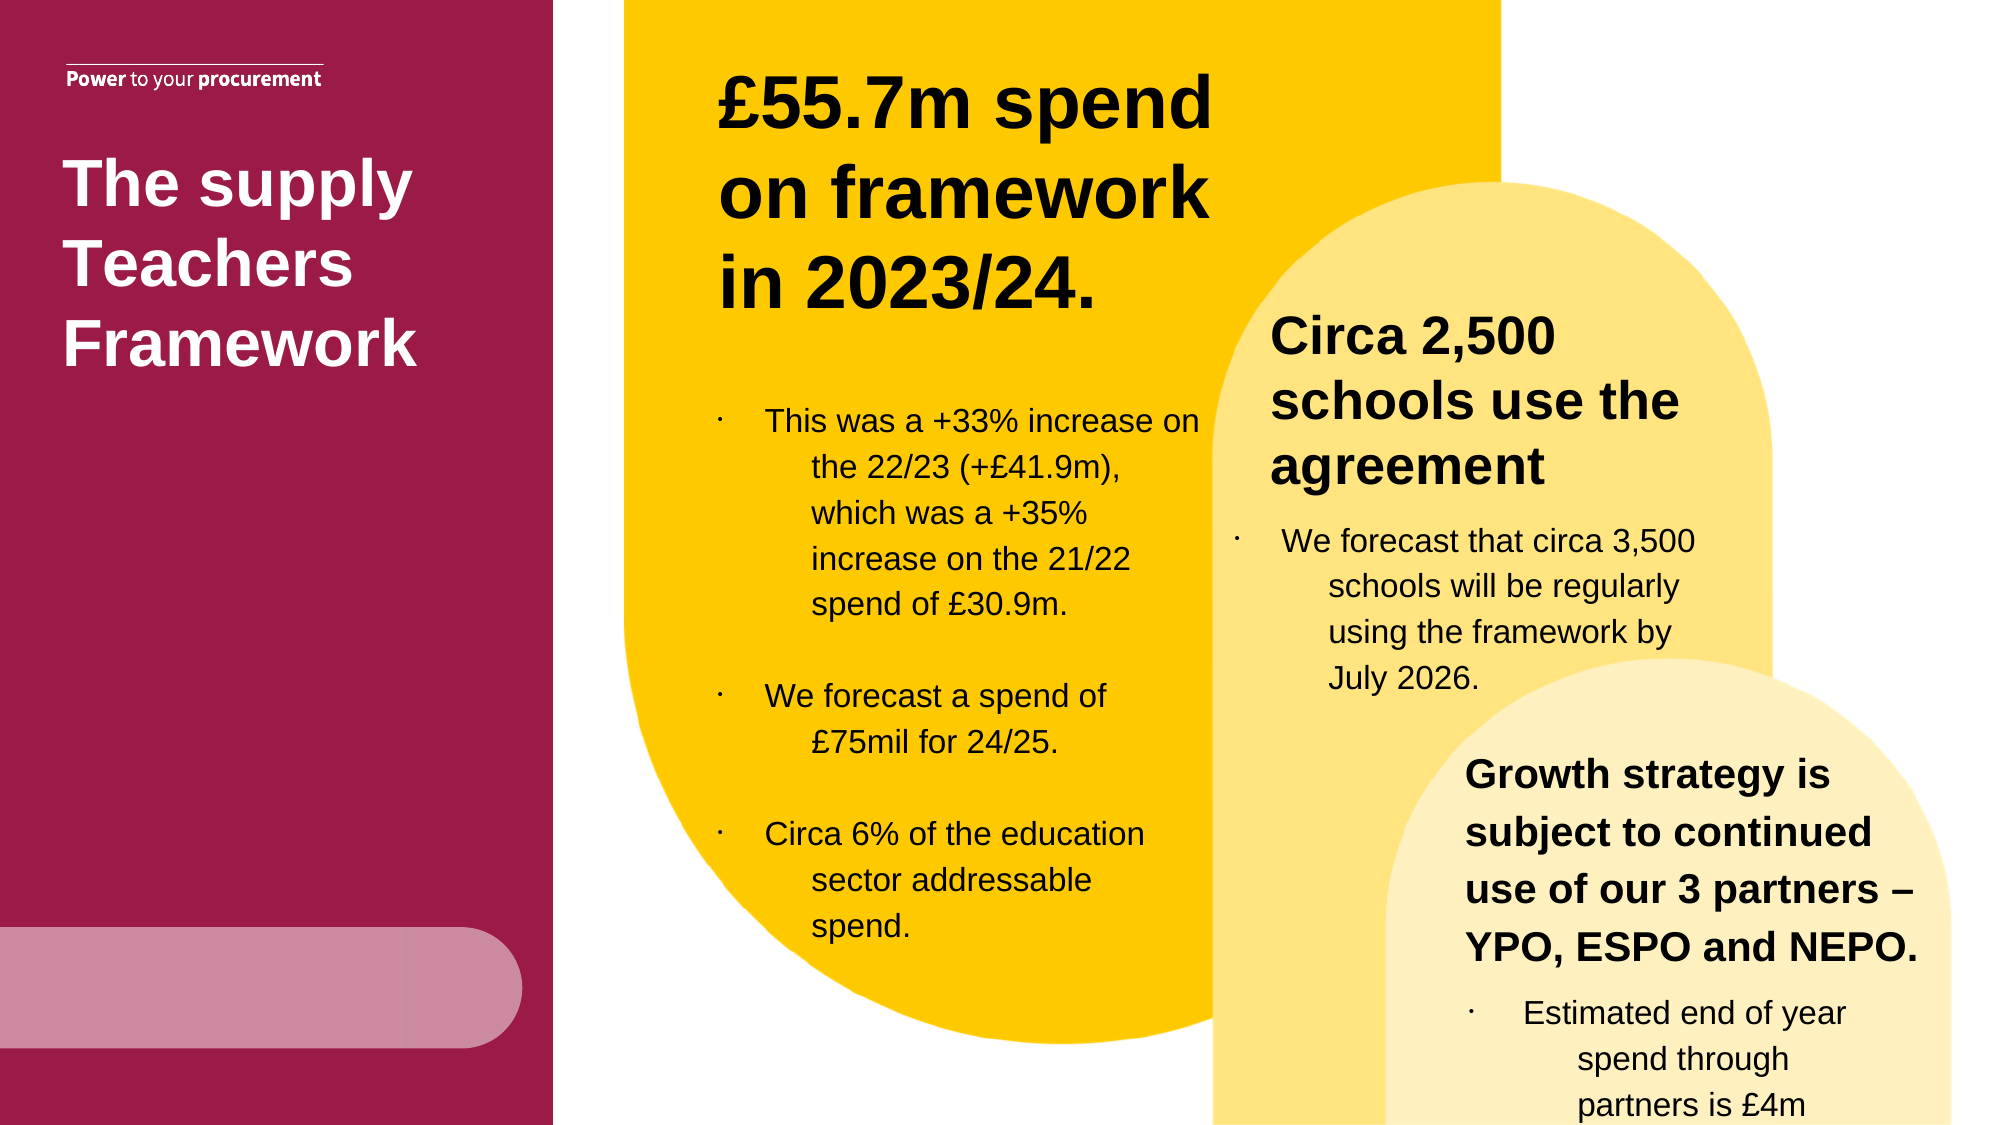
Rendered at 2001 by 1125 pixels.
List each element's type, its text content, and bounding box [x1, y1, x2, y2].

title The supply Teachers Framework [62, 139, 564, 279]
text_box Estimated end of year spend through partners is £4m [1427, 984, 1900, 1125]
text_box This was a +33% increase on the 22/23 (+£41.9m), which was a +35% increase on the 21/22 spend of £30.9m. We forecast a spend of £75mil for 24/25. Circa 6% of the education sector addressable spend. [717, 393, 1201, 681]
text_box £55.7m spend on framework in 2023/24. [718, 53, 1271, 282]
text_box Growth strategy is subject to continued use of our 3 partners – YPO, ESPO and NEPO. [1464, 739, 1937, 881]
text_box We forecast that circa 3,500 schools will be regularly using the framework by July 2026. [1234, 512, 1741, 681]
text_box Circa 2,500 schools use the agreement [1270, 300, 1728, 512]
